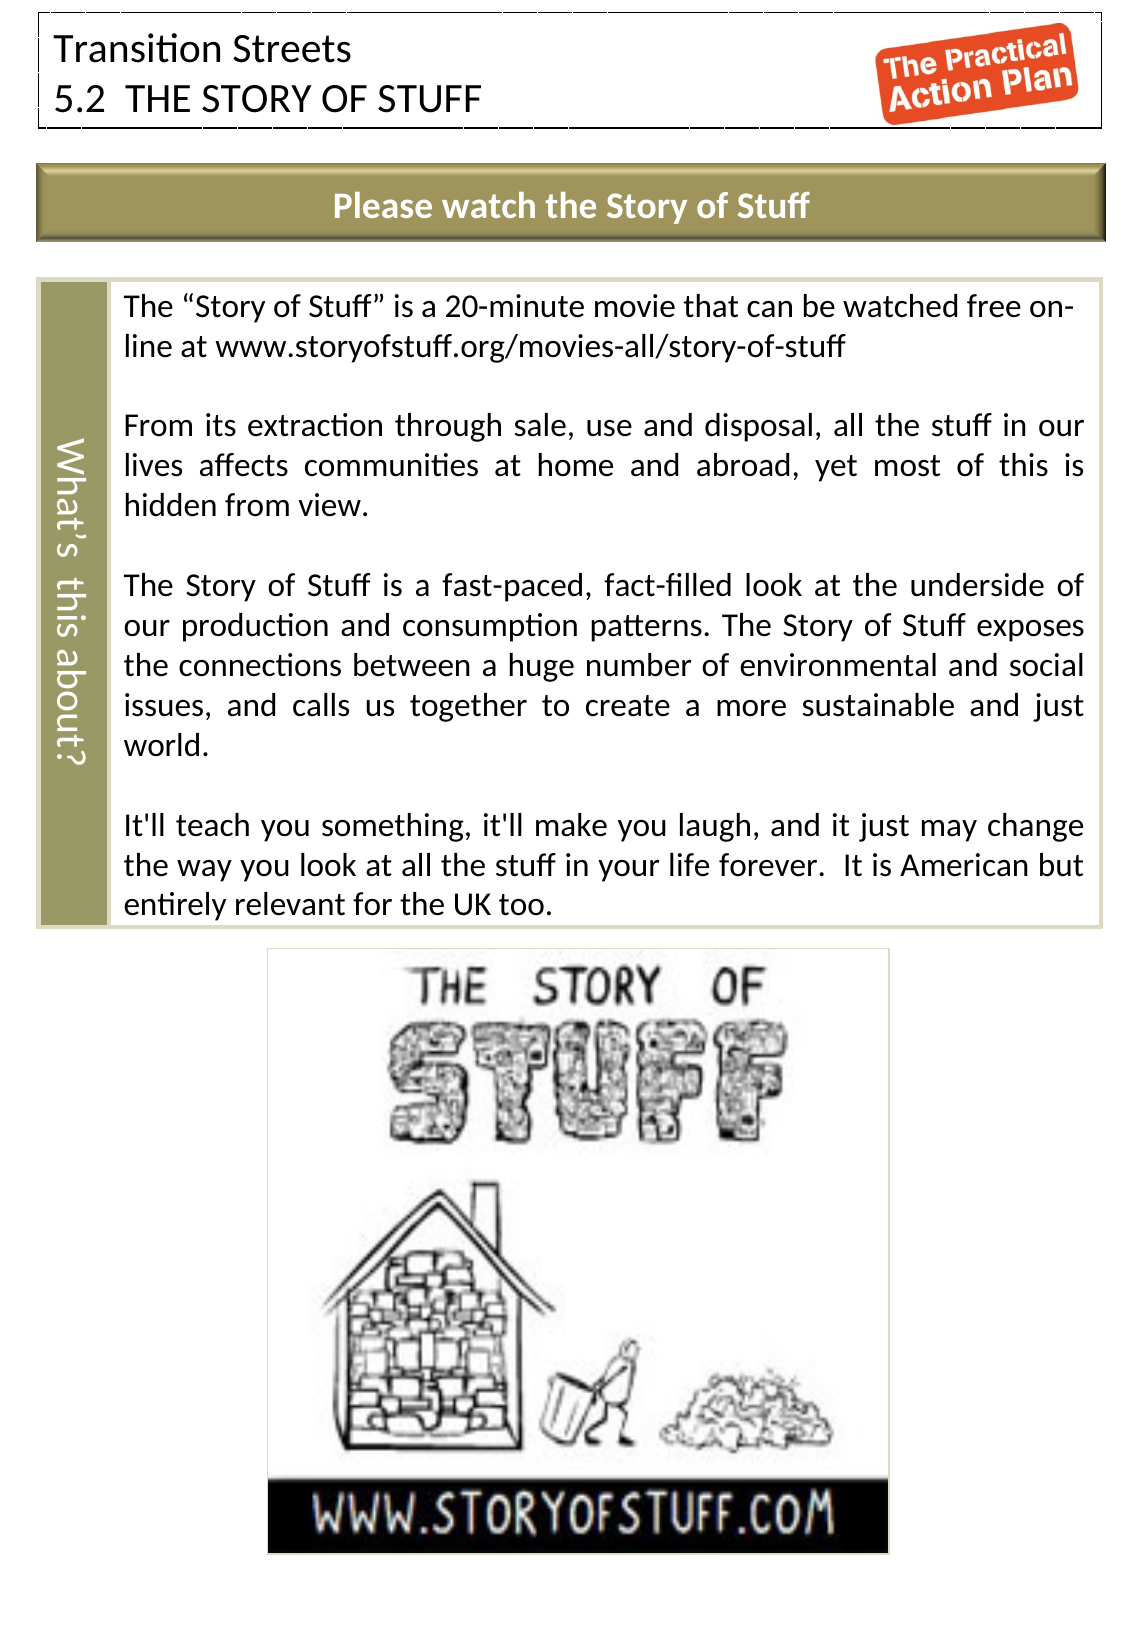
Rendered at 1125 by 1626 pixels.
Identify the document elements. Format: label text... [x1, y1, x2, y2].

text_box The “Story of Stuff” is a 20-minute movie that can be watched free on-line at www.storyofstuff.org/movies-all/story-of-stuff From its extraction through sale, use and disposal, all the stuff in our lives affects communities at home and abroad, yet most of this is hidden from view. The Story of Stuff is a fast-paced, fact-filled look at the underside of our production and consumption patterns. The Story of Stuff exposes the connections between a huge number of environmental and social issues, and calls us together to create a more sustainable and just world. It'll teach you something, it'll make you laugh, and it just may change the way you look at all the stuff in your life forever. It is American but entirely relevant for the UK too. [110, 279, 1101, 927]
text_box Transition Streets 5.2 THE STORY OF STUFF [38, 12, 1102, 129]
picture [34, 161, 1108, 245]
picture [268, 949, 889, 1554]
text_box What’s this about? [38, 279, 110, 927]
text_box Please watch the Story of Stuff [38, 165, 1105, 242]
